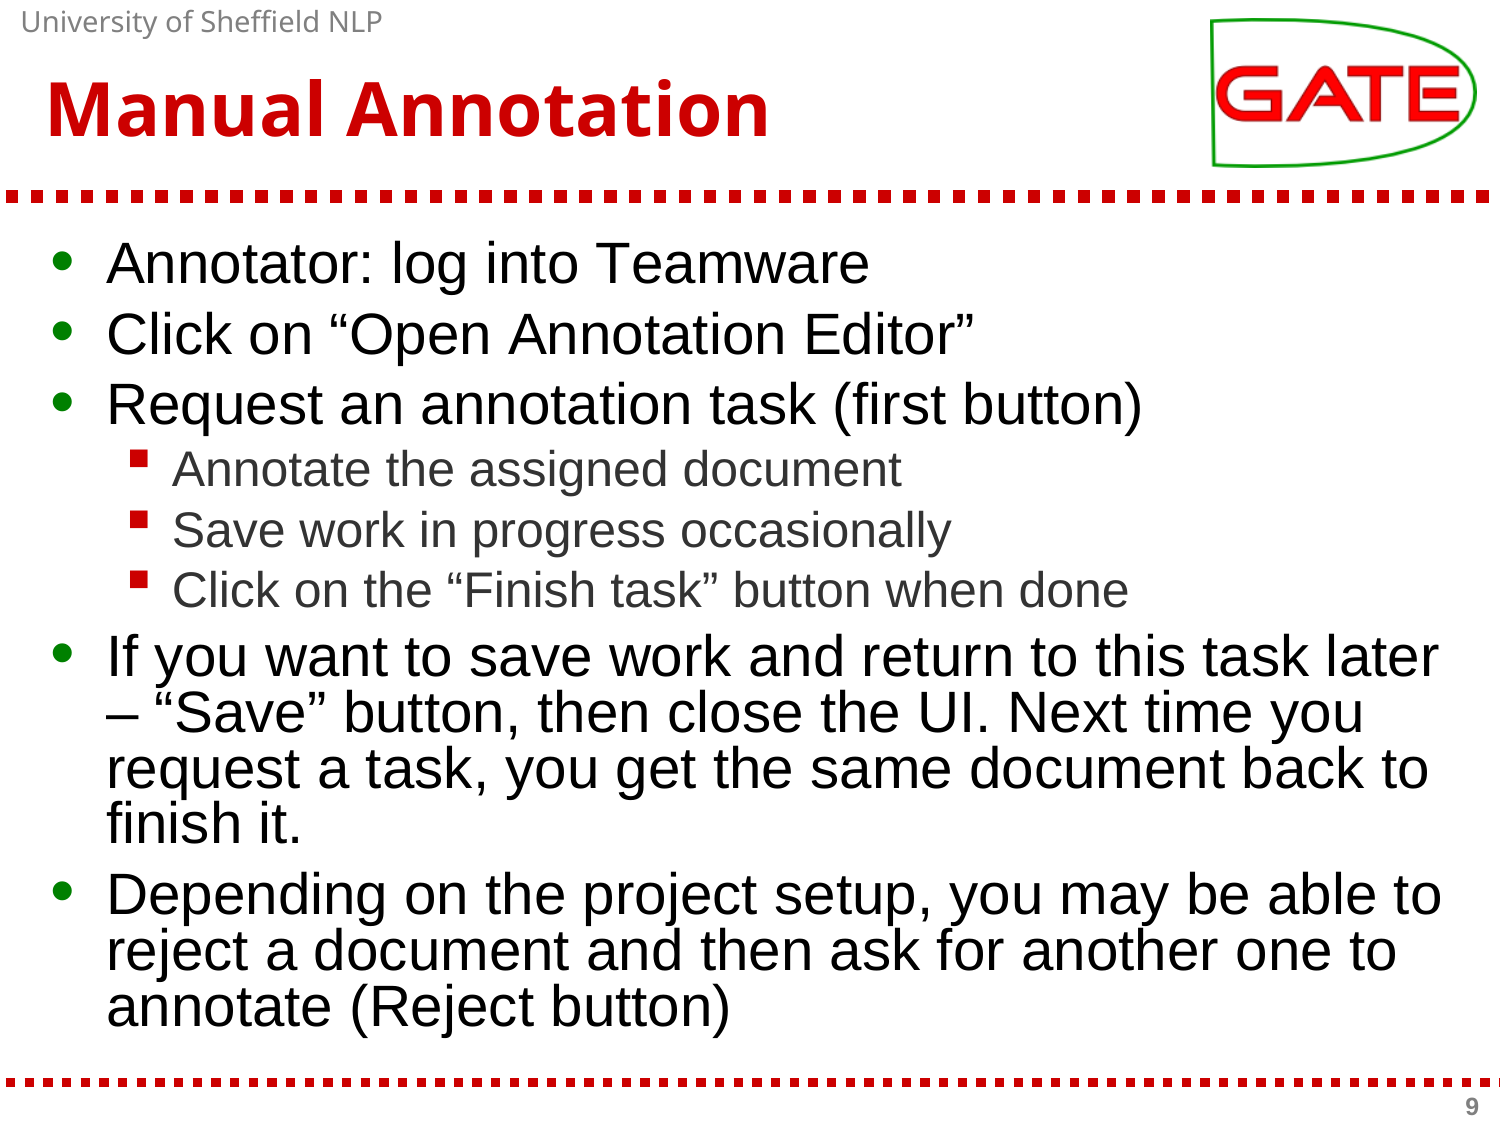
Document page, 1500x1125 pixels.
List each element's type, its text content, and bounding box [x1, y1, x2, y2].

text_box <number> [1144, 1082, 1495, 1125]
picture [1210, 18, 1477, 168]
list Annotator: log into Teamware Click on “Open Annotation Editor” Request an annotation task (first button) Annotate the assigned document Save work in progress occasionally Click on the “Finish task” button when done If you want to save work and return to this task later – “Save” button, then close the UI. Next time you request a task, you get the same document back to finish it. Depending on the project setup, you may be able to reject a document and then ask for another one to annotate (Reject button) [35, 231, 1465, 1059]
title Manual Annotation [29, 53, 1188, 160]
